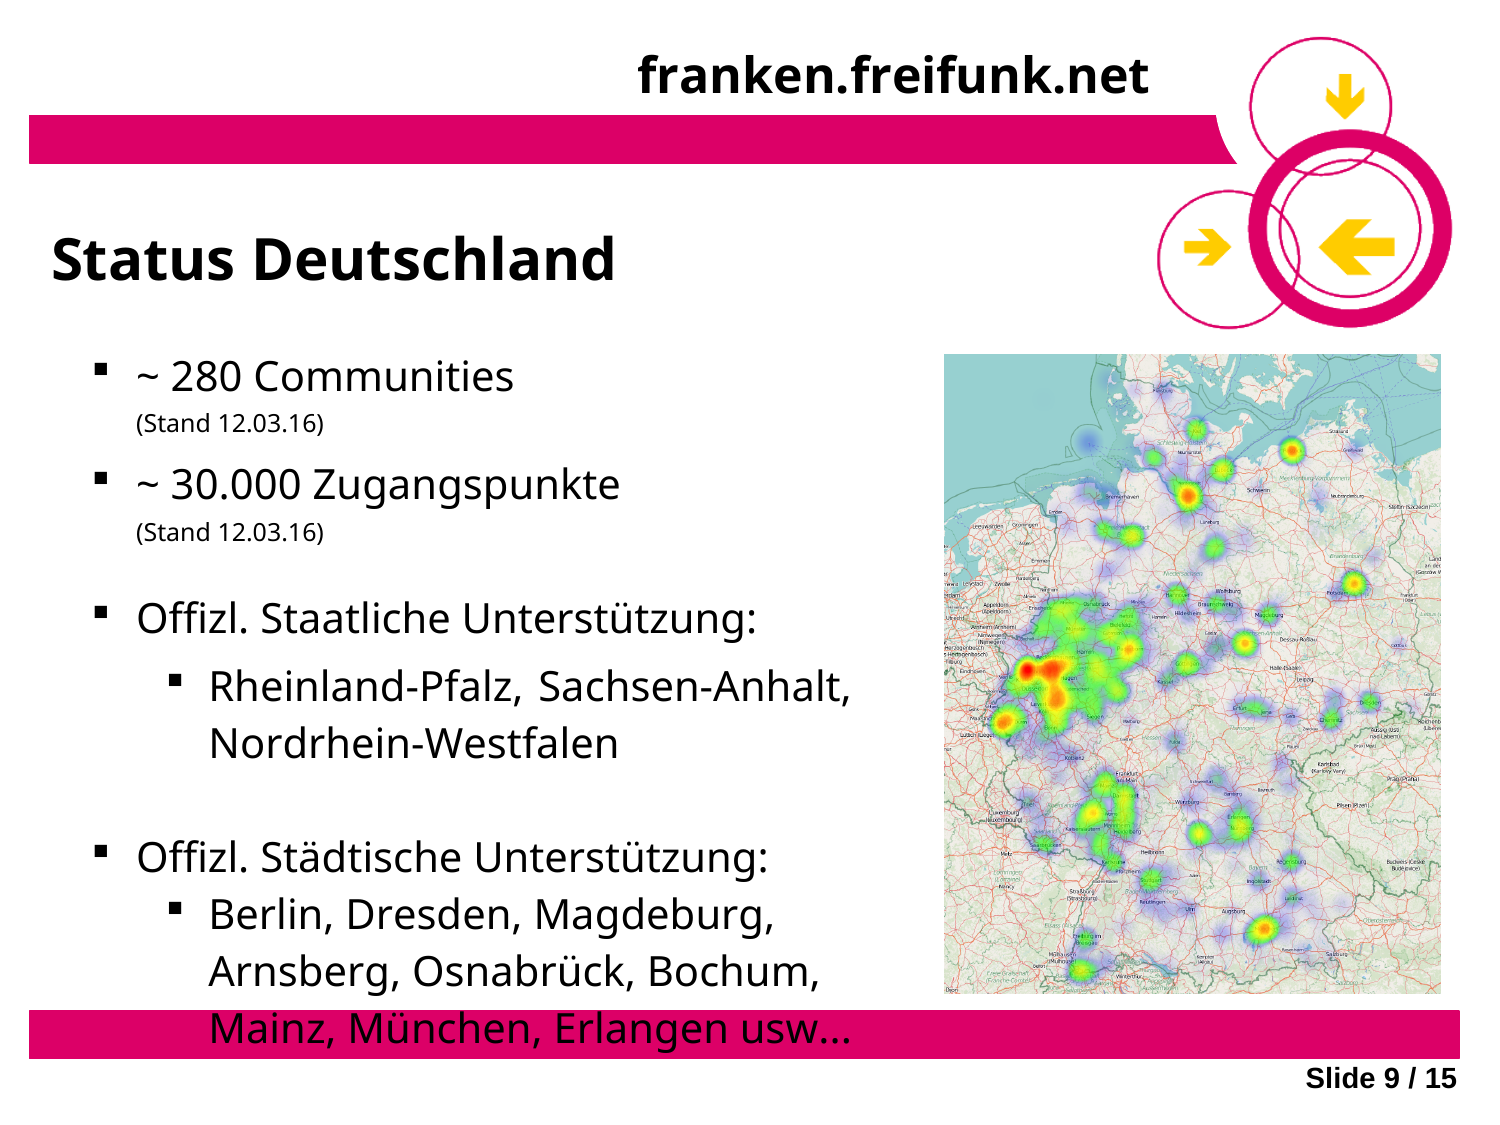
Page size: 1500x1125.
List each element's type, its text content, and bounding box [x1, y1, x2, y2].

picture [1150, 32, 1461, 332]
text_box Status Deutschland [51, 212, 1123, 292]
picture [944, 354, 1441, 994]
text_box ~ 280 Communities (Stand 12.03.16) ~ 30.000 Zugangspunkte (Stand 12.03.16) Offizl. Staatliche Unterstützung: Rheinland-Pfalz, Sachsen-Anhalt, Nordrhein-Westfalen Offizl. Städtische Unterstützung: Berlin, Dresden, Magdeburg, Arnsberg, Osnabrück, Bochum, Mainz, München, Erlangen usw... [61, 342, 1418, 1029]
